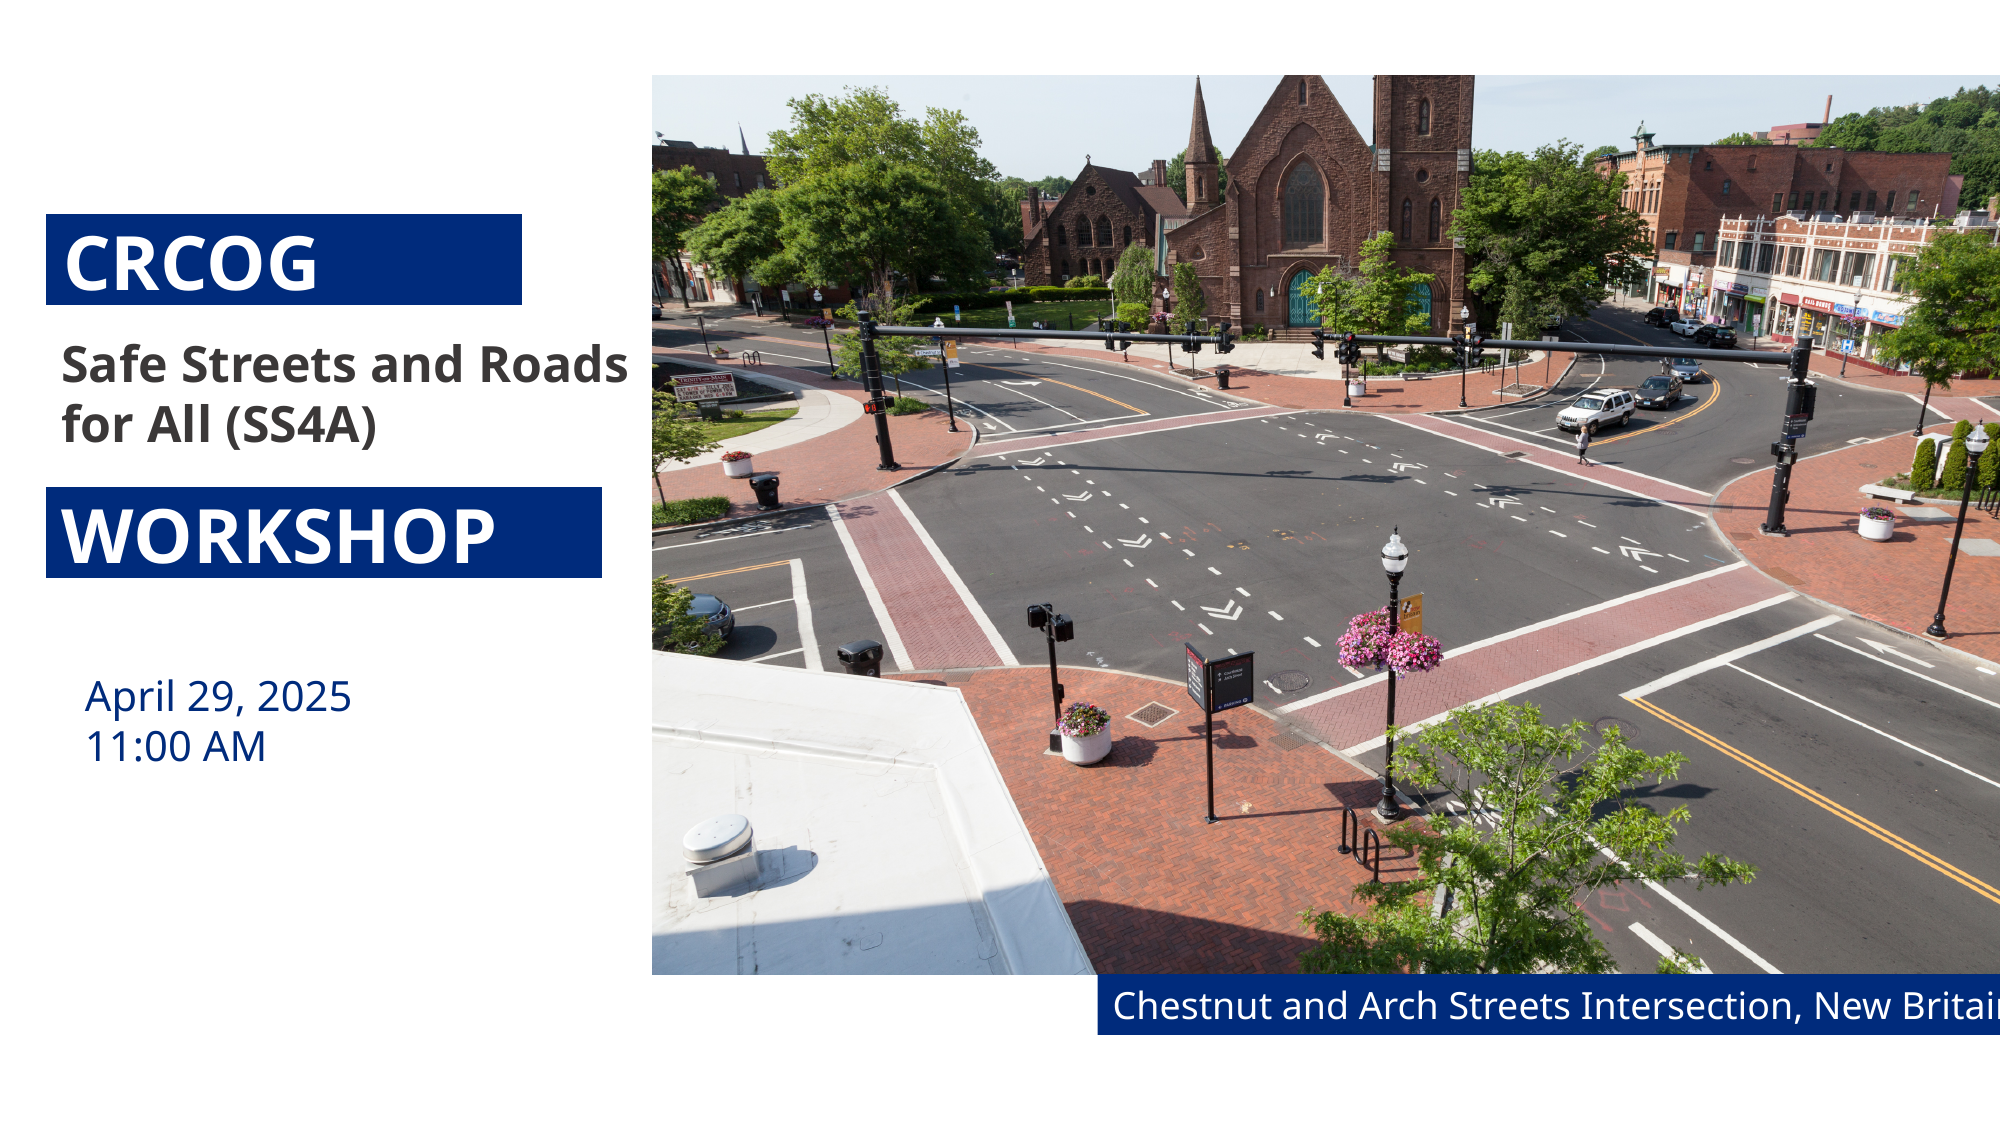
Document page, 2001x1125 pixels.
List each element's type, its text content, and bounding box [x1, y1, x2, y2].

text_box Safe Streets and Roads for All (SS4A) [46, 324, 701, 462]
text_box CRCOG [48, 207, 373, 314]
picture [652, 75, 2000, 975]
text_box Chestnut and Arch Streets Intersection, New Britain [1097, 974, 2000, 1035]
text_box April 29, 2025 11:00 AM [70, 662, 402, 779]
text_box [579, 487, 602, 578]
text_box WORKSHOP [46, 480, 579, 587]
text_box [373, 214, 522, 305]
